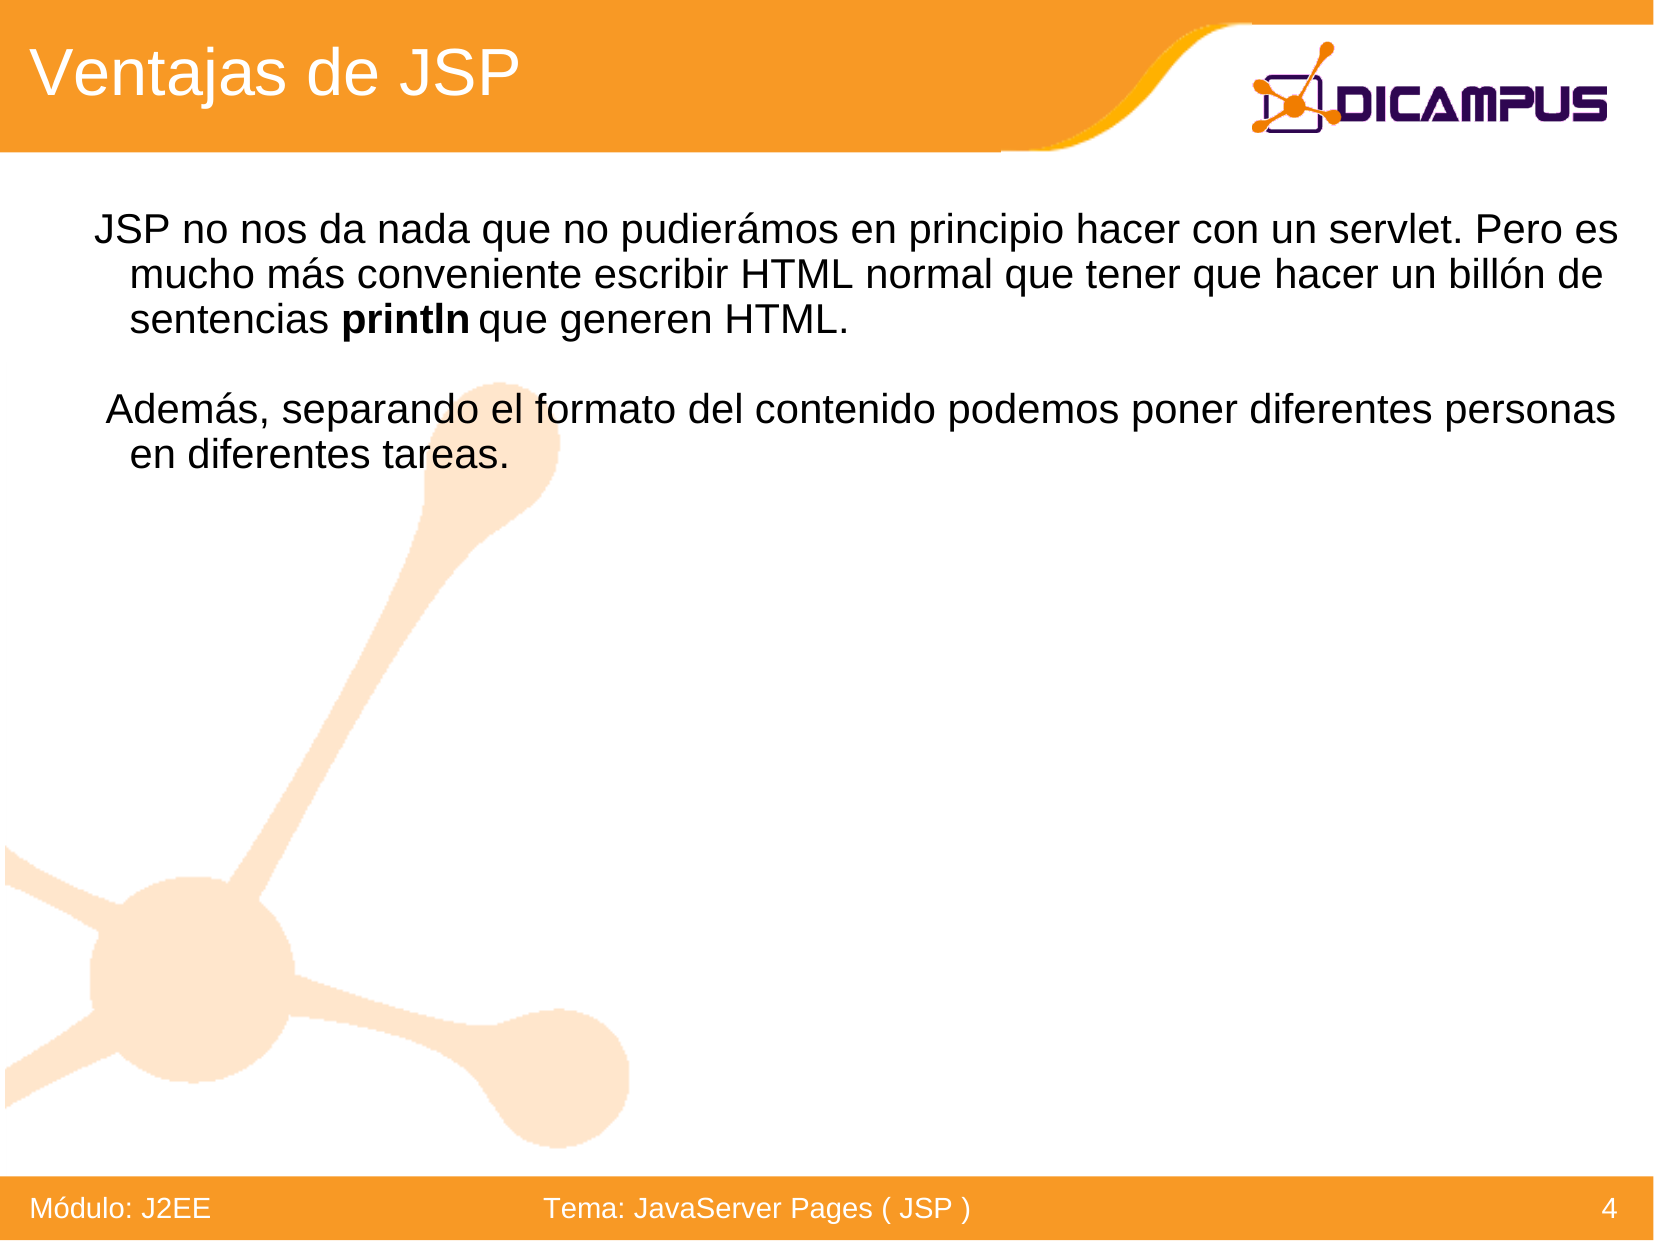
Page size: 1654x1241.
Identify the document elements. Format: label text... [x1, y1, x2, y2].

picture [1001, 4, 1607, 135]
text_box [0, 1176, 1654, 1241]
text_box JSP no nos da nada que no pudierámos en principio hacer con un servlet. Pero es mucho más conveniente escribir HTML normal que tener que hacer un billón de sentencias println que generen HTML. Además, separando el formato del contenido podemos poner diferentes personas en diferentes tareas. [59, 135, 1625, 523]
text_box [0, 0, 1654, 153]
text_box Módulo: J2EE [29, 1192, 473, 1225]
text_box <number> [1469, 1185, 1633, 1233]
text_box Ventajas de JSP [29, 37, 1001, 111]
text_box Tema: JavaServer Pages ( JSP ) [543, 1192, 1447, 1225]
picture [5, 362, 663, 1176]
